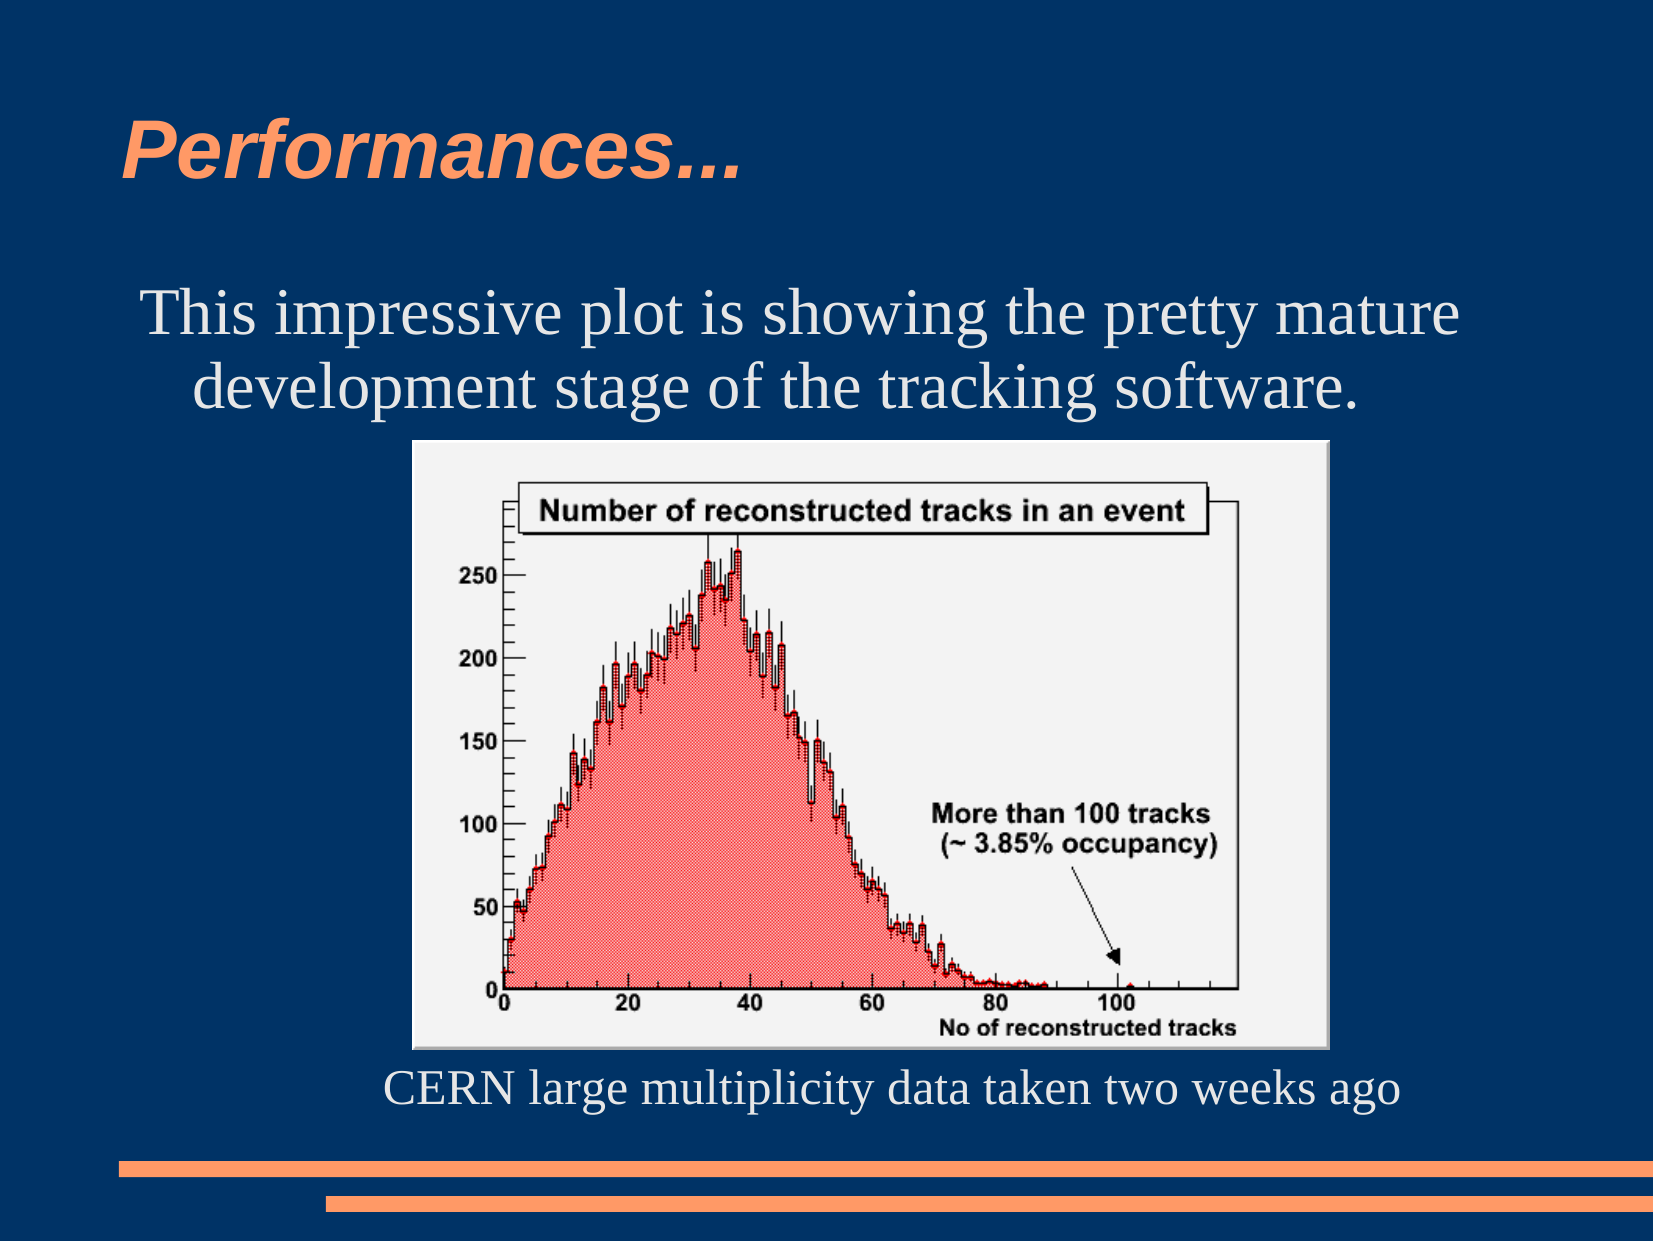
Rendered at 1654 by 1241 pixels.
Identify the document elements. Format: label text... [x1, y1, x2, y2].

picture [412, 440, 1330, 1051]
list CERN large multiplicity data taken two weeks ago [382, 1060, 1433, 1179]
title Performances... [121, 46, 1534, 254]
list This impressive plot is showing the pretty mature development stage of the tracking software. [121, 274, 1561, 516]
